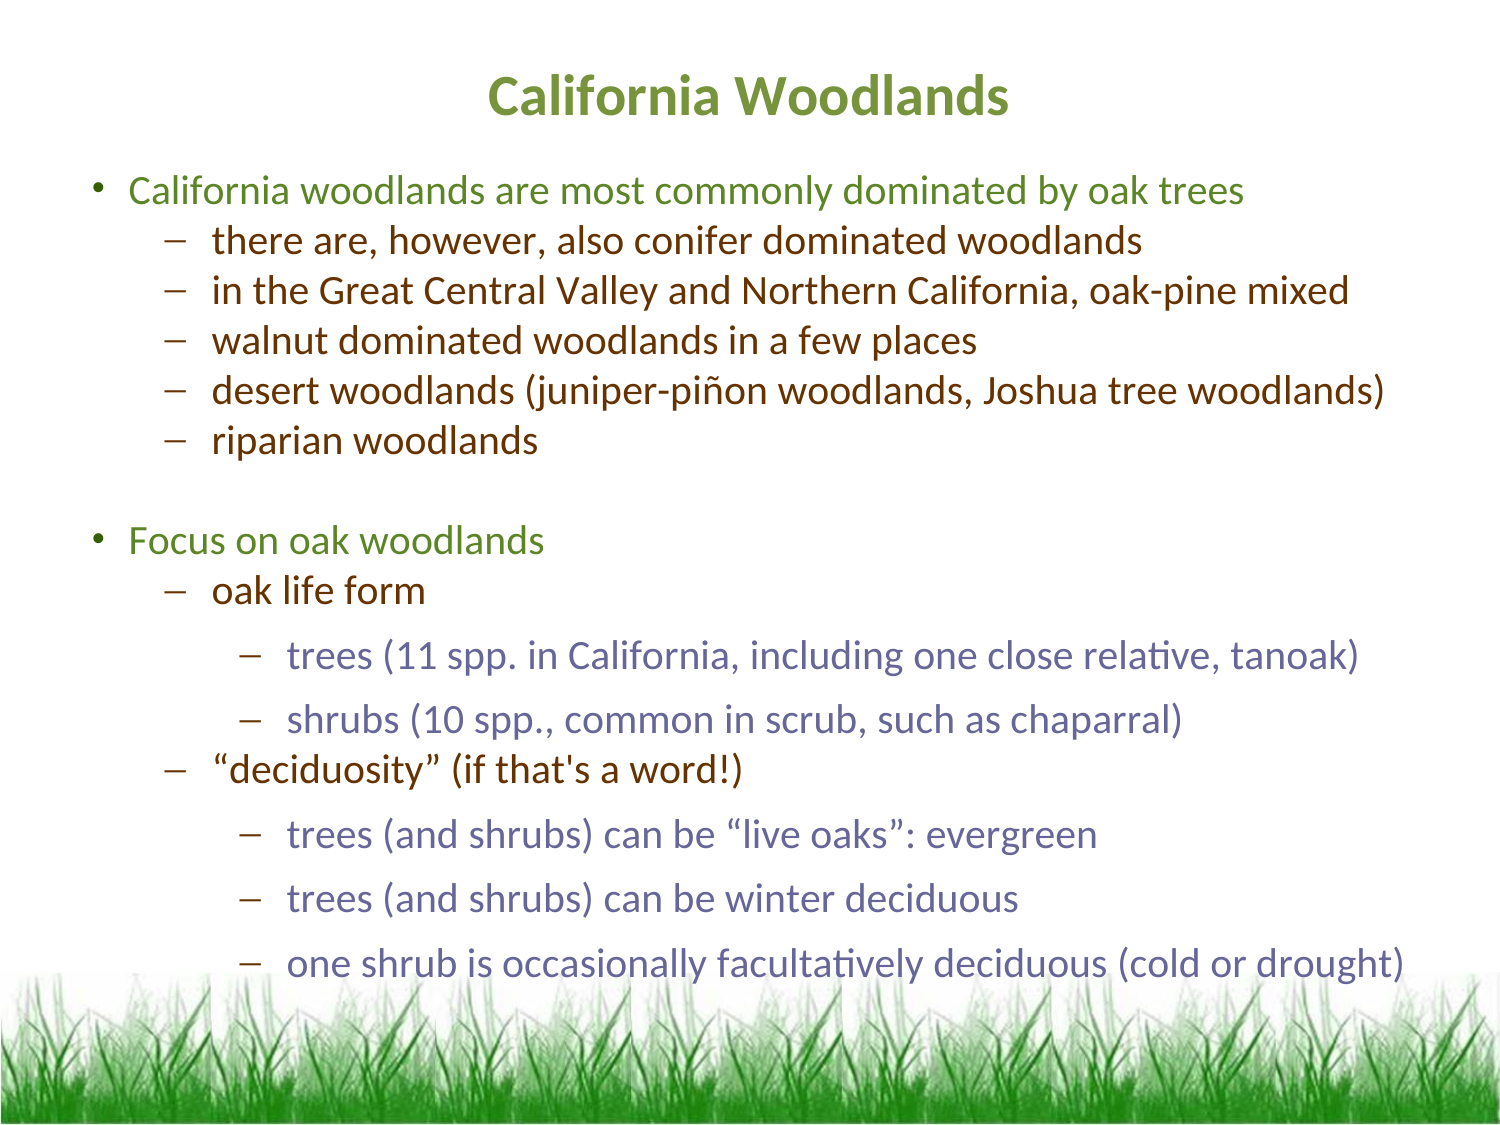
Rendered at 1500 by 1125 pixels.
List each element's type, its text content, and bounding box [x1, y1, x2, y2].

title California Woodlands [74, 16, 1425, 167]
picture [0, 972, 1500, 1125]
list California woodlands are most commonly dominated by oak trees there are, however, also conifer dominated woodlands in the Great Central Valley and Northern California, oak-pine mixed walnut dominated woodlands in a few places desert woodlands (juniper-piñon woodlands, Joshua tree woodlands) riparian woodlands Focus on oak woodlands oak life form trees (11 spp. in California, including one close relative, tanoak) shrubs (10 spp., common in scrub, such as chaparral) “deciduosity” (if that's a word!) trees (and shrubs) can be “live oaks”: evergreen trees (and shrubs) can be winter deciduous one shrub is occasionally facultatively deciduous (cold or drought) [75, 155, 1425, 994]
